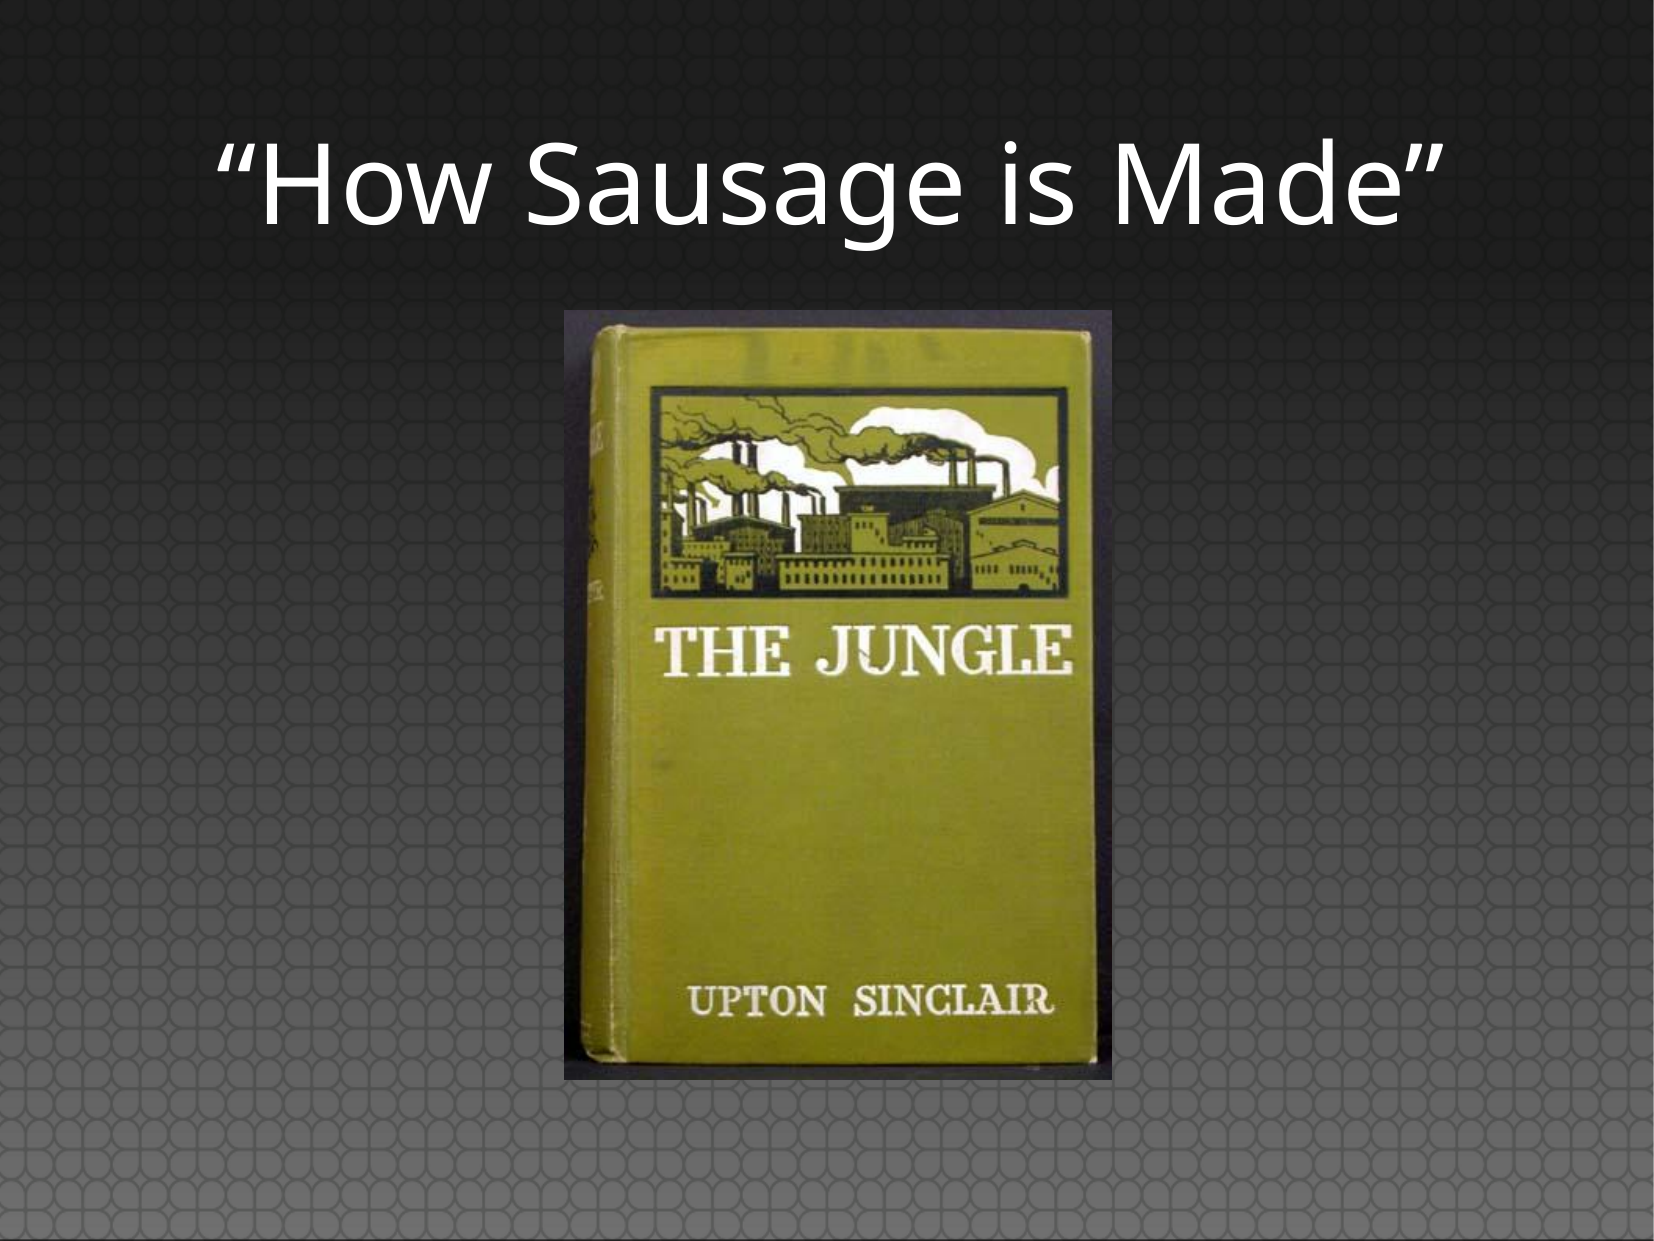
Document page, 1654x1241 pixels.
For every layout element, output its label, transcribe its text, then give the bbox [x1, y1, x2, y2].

picture [0, 0, 1654, 1241]
title “How Sausage is Made” [86, 112, 1576, 249]
